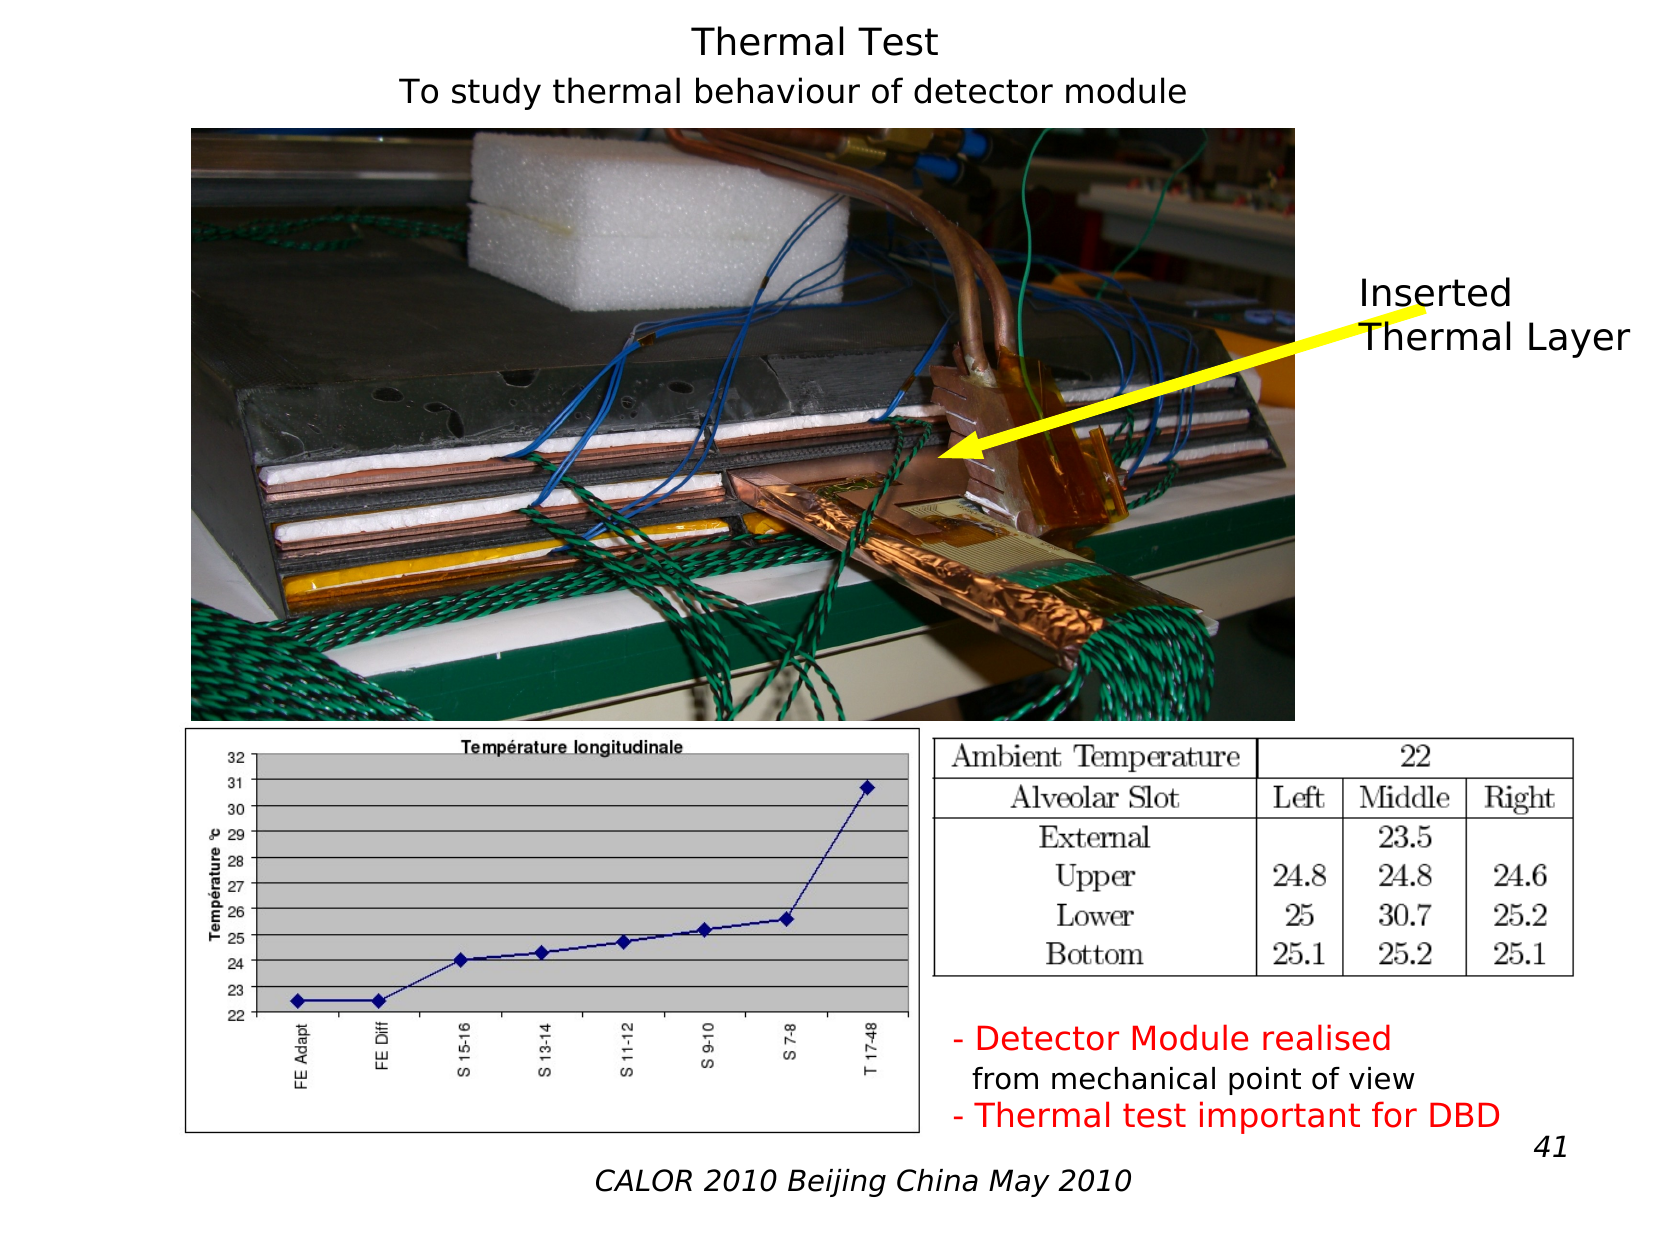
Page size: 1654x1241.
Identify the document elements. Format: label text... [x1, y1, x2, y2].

text_box - Detector Module realised from mechanical point of view - Thermal test important for DBD [937, 1012, 1507, 1143]
picture [191, 128, 1295, 721]
text_box Thermal Test [676, 13, 949, 65]
text_box To study thermal behaviour of detector module [384, 65, 1190, 119]
text_box Inserted Thermal Layer [1344, 264, 1640, 367]
picture [179, 722, 1585, 1138]
